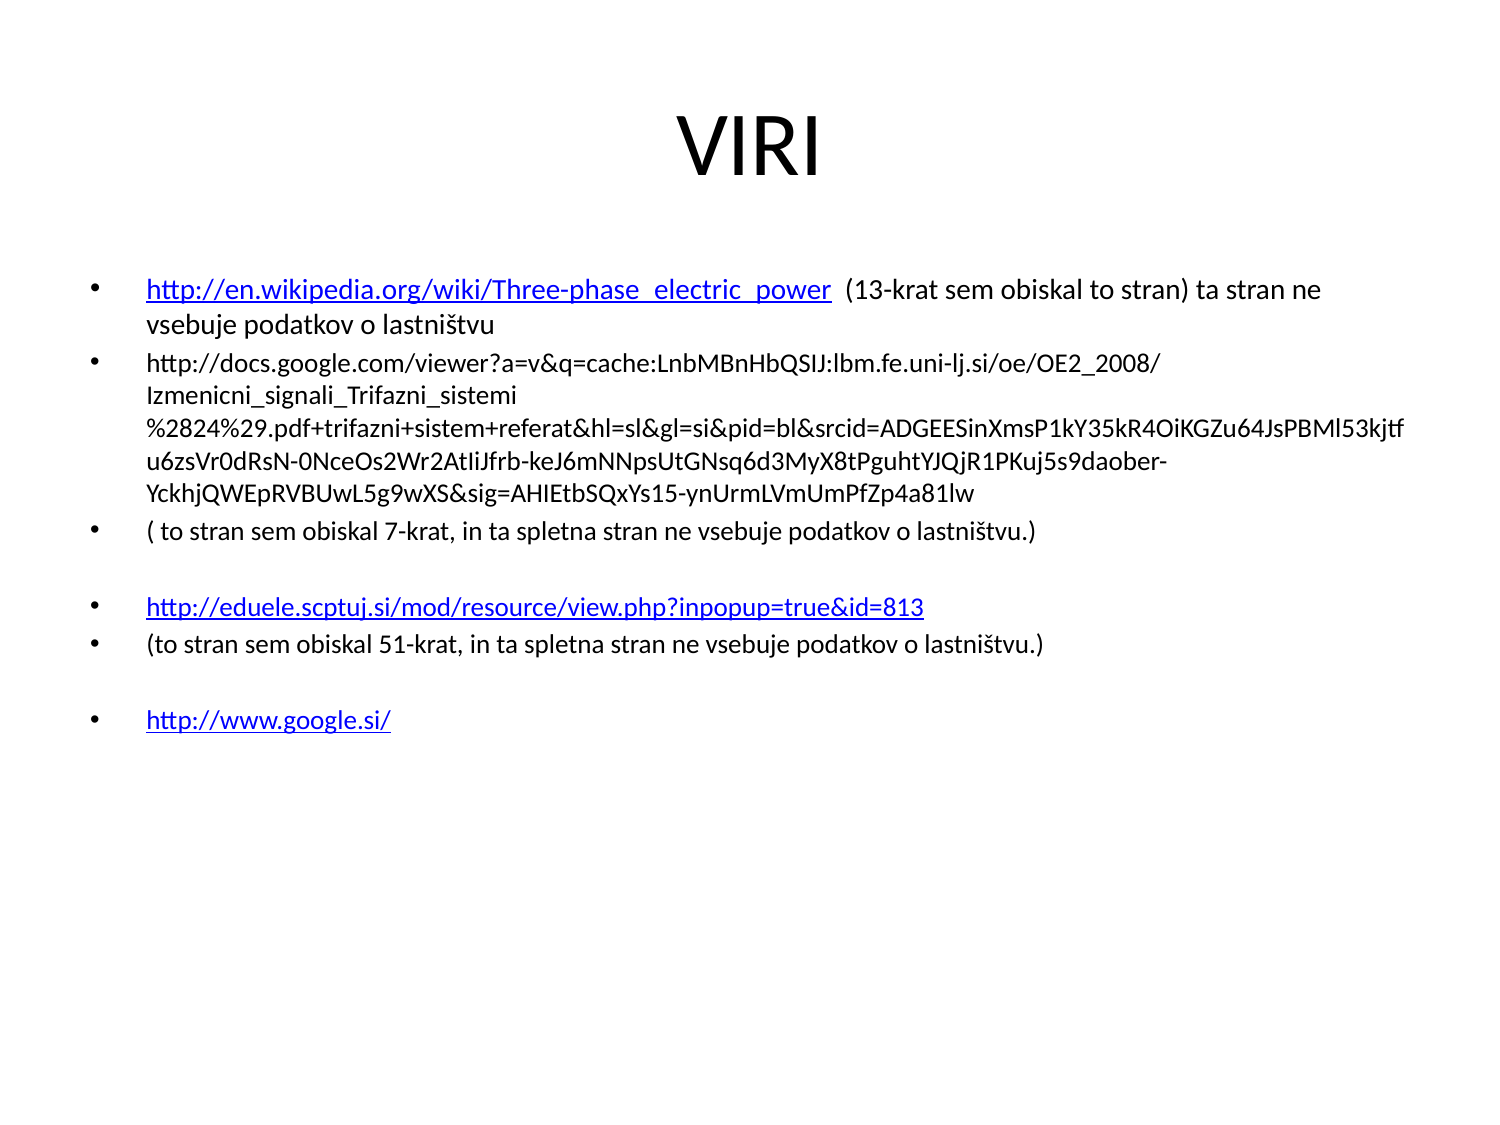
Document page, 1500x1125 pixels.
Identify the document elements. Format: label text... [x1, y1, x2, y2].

title VIRI [75, 45, 1425, 233]
list http://en.wikipedia.org/wiki/Three-phase_electric_power (13-krat sem obiskal to stran) ta stran ne vsebuje podatkov o lastništvu http://docs.google.com/viewer?a=v&q=cache:LnbMBnHbQSIJ:lbm.fe.uni-lj.si/oe/OE2_2008/Izmenicni_signali_Trifazni_sistemi%2824%29.pdf+trifazni+sistem+referat&hl=sl&gl=si&pid=bl&srcid=ADGEESinXmsP1kY35kR4OiKGZu64JsPBMl53kjtfu6zsVr0dRsN-0NceOs2Wr2AtIiJfrb-keJ6mNNpsUtGNsq6d3MyX8tPguhtYJQjR1PKuj5s9daober-YckhjQWEpRVBUwL5g9wXS&sig=AHIEtbSQxYs15-ynUrmLVmUmPfZp4a81lw ( to stran sem obiskal 7-krat, in ta spletna stran ne vsebuje podatkov o lastništvu.) http://eduele.scptuj.si/mod/resource/view.php?inpopup=true&id=813 (to stran sem obiskal 51-krat, in ta spletna stran ne vsebuje podatkov o lastništvu.) http://www.google.si/ [75, 262, 1425, 1005]
